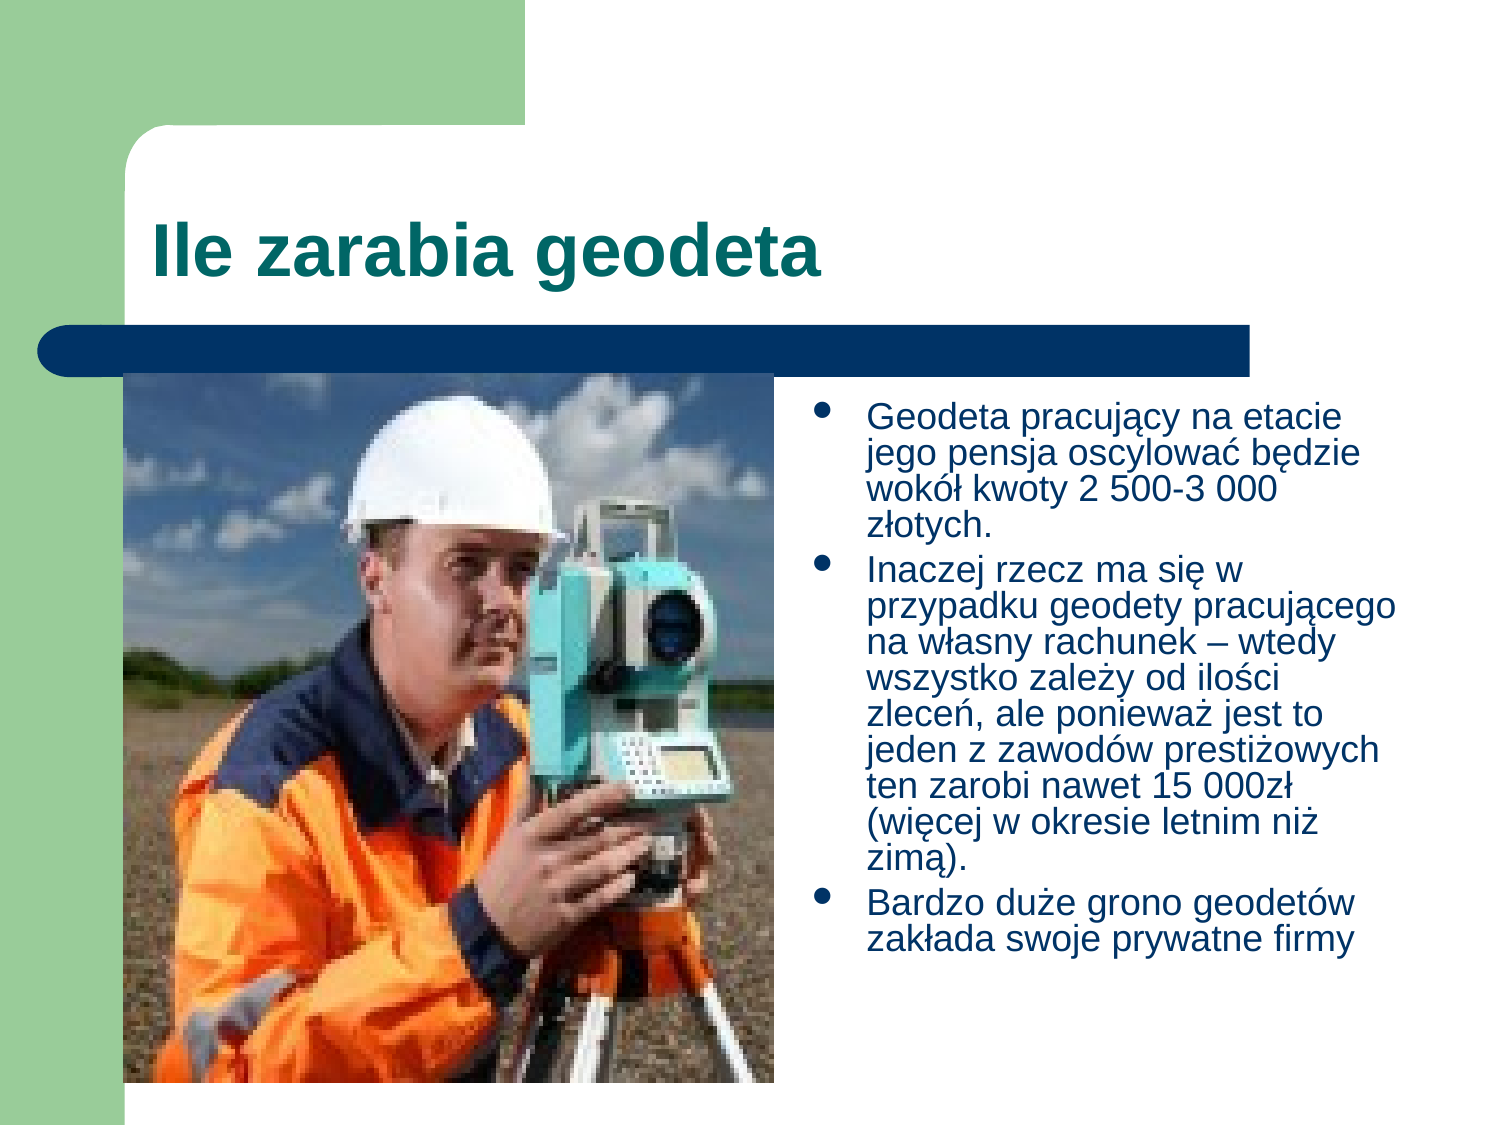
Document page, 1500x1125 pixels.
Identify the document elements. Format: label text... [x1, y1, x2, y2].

text_box Ile zarabia geodeta [136, 136, 1414, 301]
picture [123, 373, 774, 1083]
list Geodeta pracujący na etacie jego pensja oscylować będzie wokół kwoty 2 500-3 000 złotych. Inaczej rzecz ma się w przypadku geodety pracującego na własny rachunek – wtedy wszystko zależy od ilości zleceń, ale ponieważ jest to jeden z zawodów prestiżowych ten zarobi nawet 15 000zł (więcej w okresie letnim niż zimą). Bardzo duże grono geodetów zakłada swoje prywatne firmy [797, 392, 1416, 1004]
